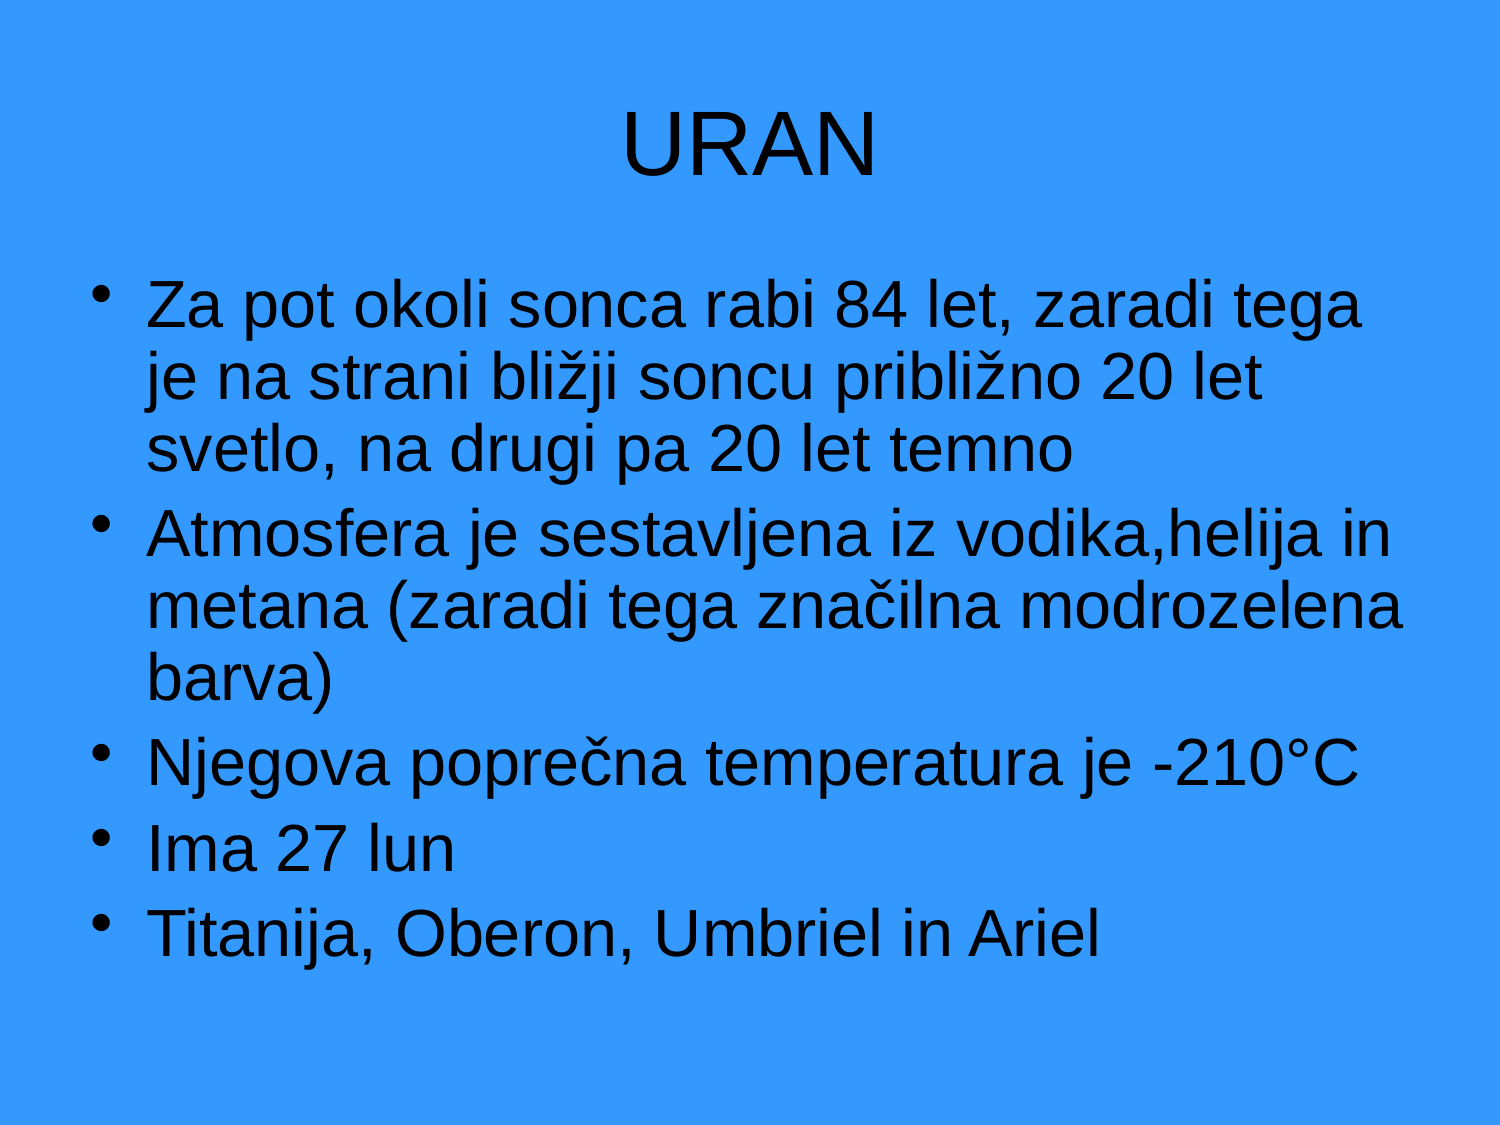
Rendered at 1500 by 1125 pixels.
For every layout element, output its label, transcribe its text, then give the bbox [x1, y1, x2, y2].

list Za pot okoli sonca rabi 84 let, zaradi tega je na strani bližji soncu približno 20 let svetlo, na drugi pa 20 let temno Atmosfera je sestavljena iz vodika,helija in metana (zaradi tega značilna modrozelena barva) Njegova poprečna temperatura je -210°C Ima 27 lun Titanija, Oberon, Umbriel in Ariel [75, 262, 1425, 1005]
title URAN [75, 45, 1425, 233]
